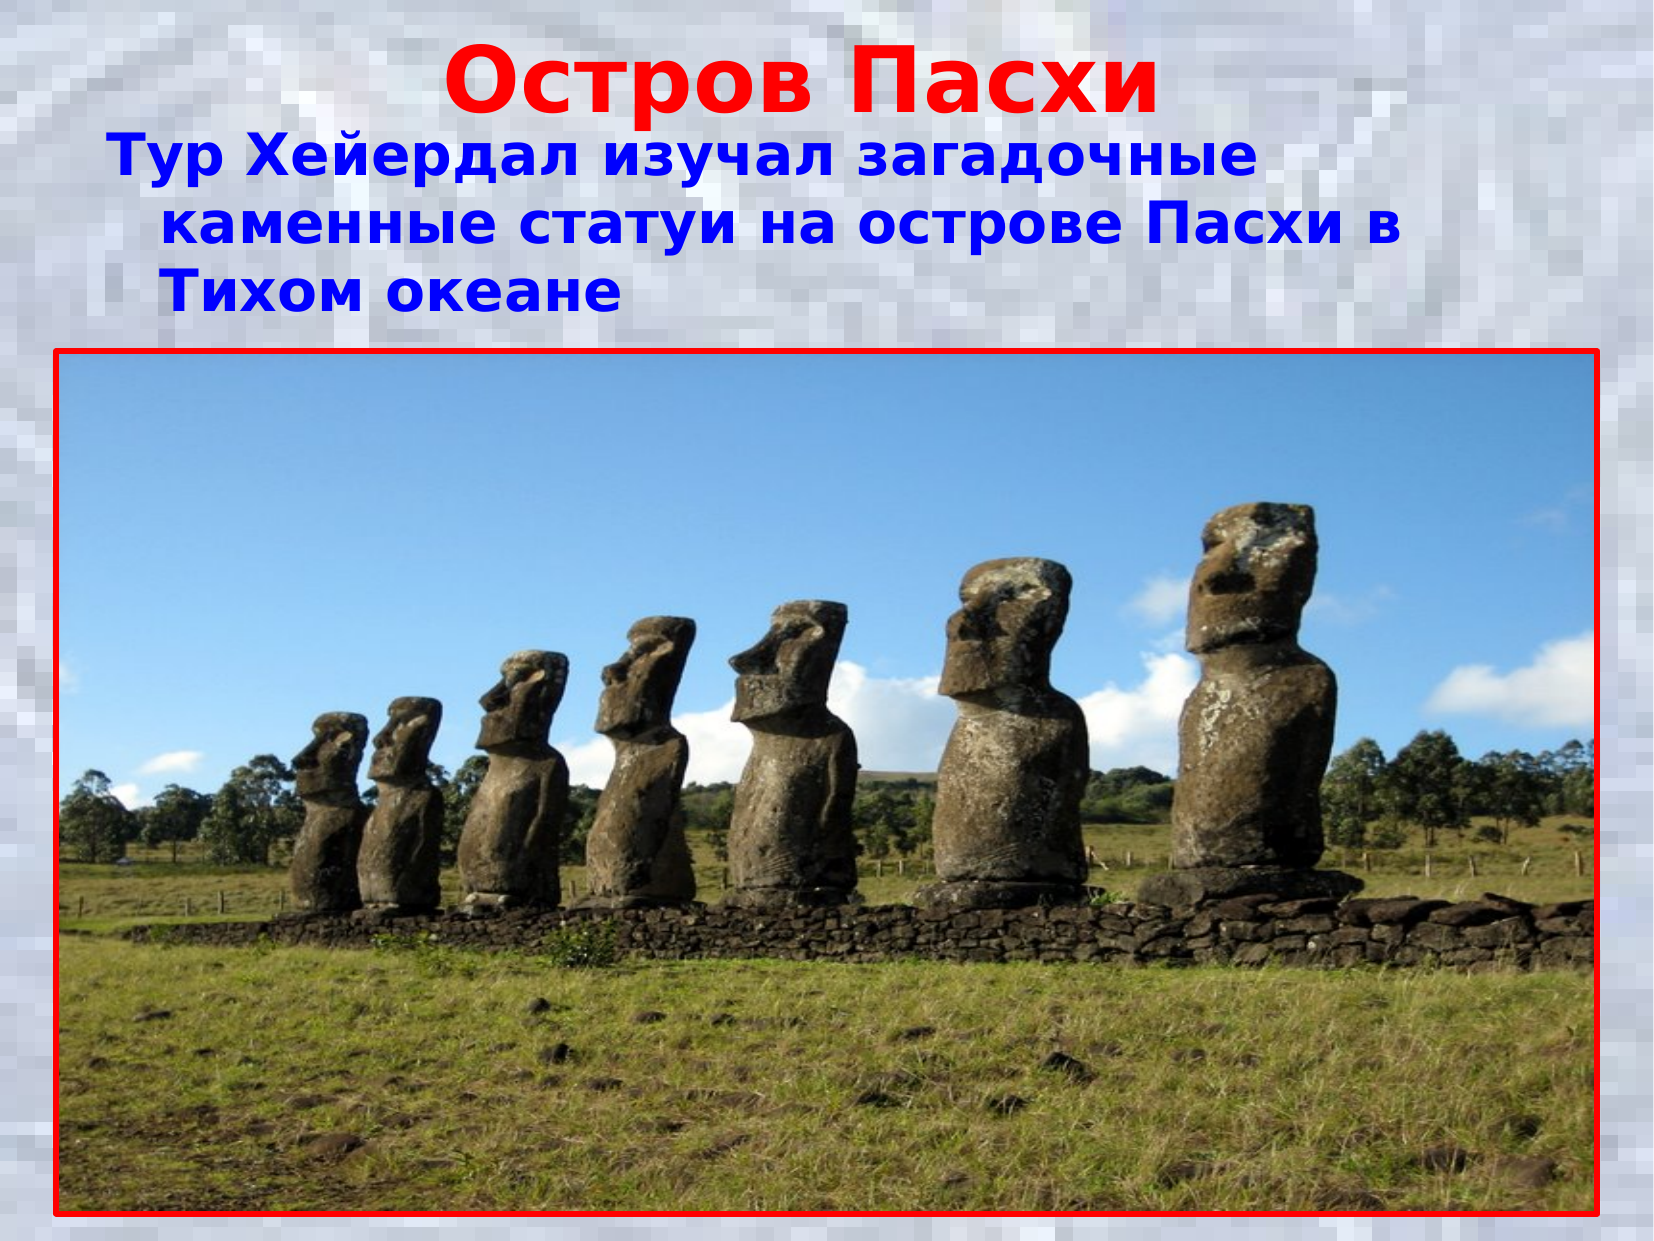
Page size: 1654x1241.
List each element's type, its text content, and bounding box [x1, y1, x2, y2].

picture [0, 0, 1654, 1241]
text_box Тур Хейердал изучал загадочные каменные статуи на острове Пасхи в Тихом океане [88, 121, 1568, 355]
picture [59, 354, 1595, 1211]
title Остров Пасхи [59, 0, 1548, 178]
